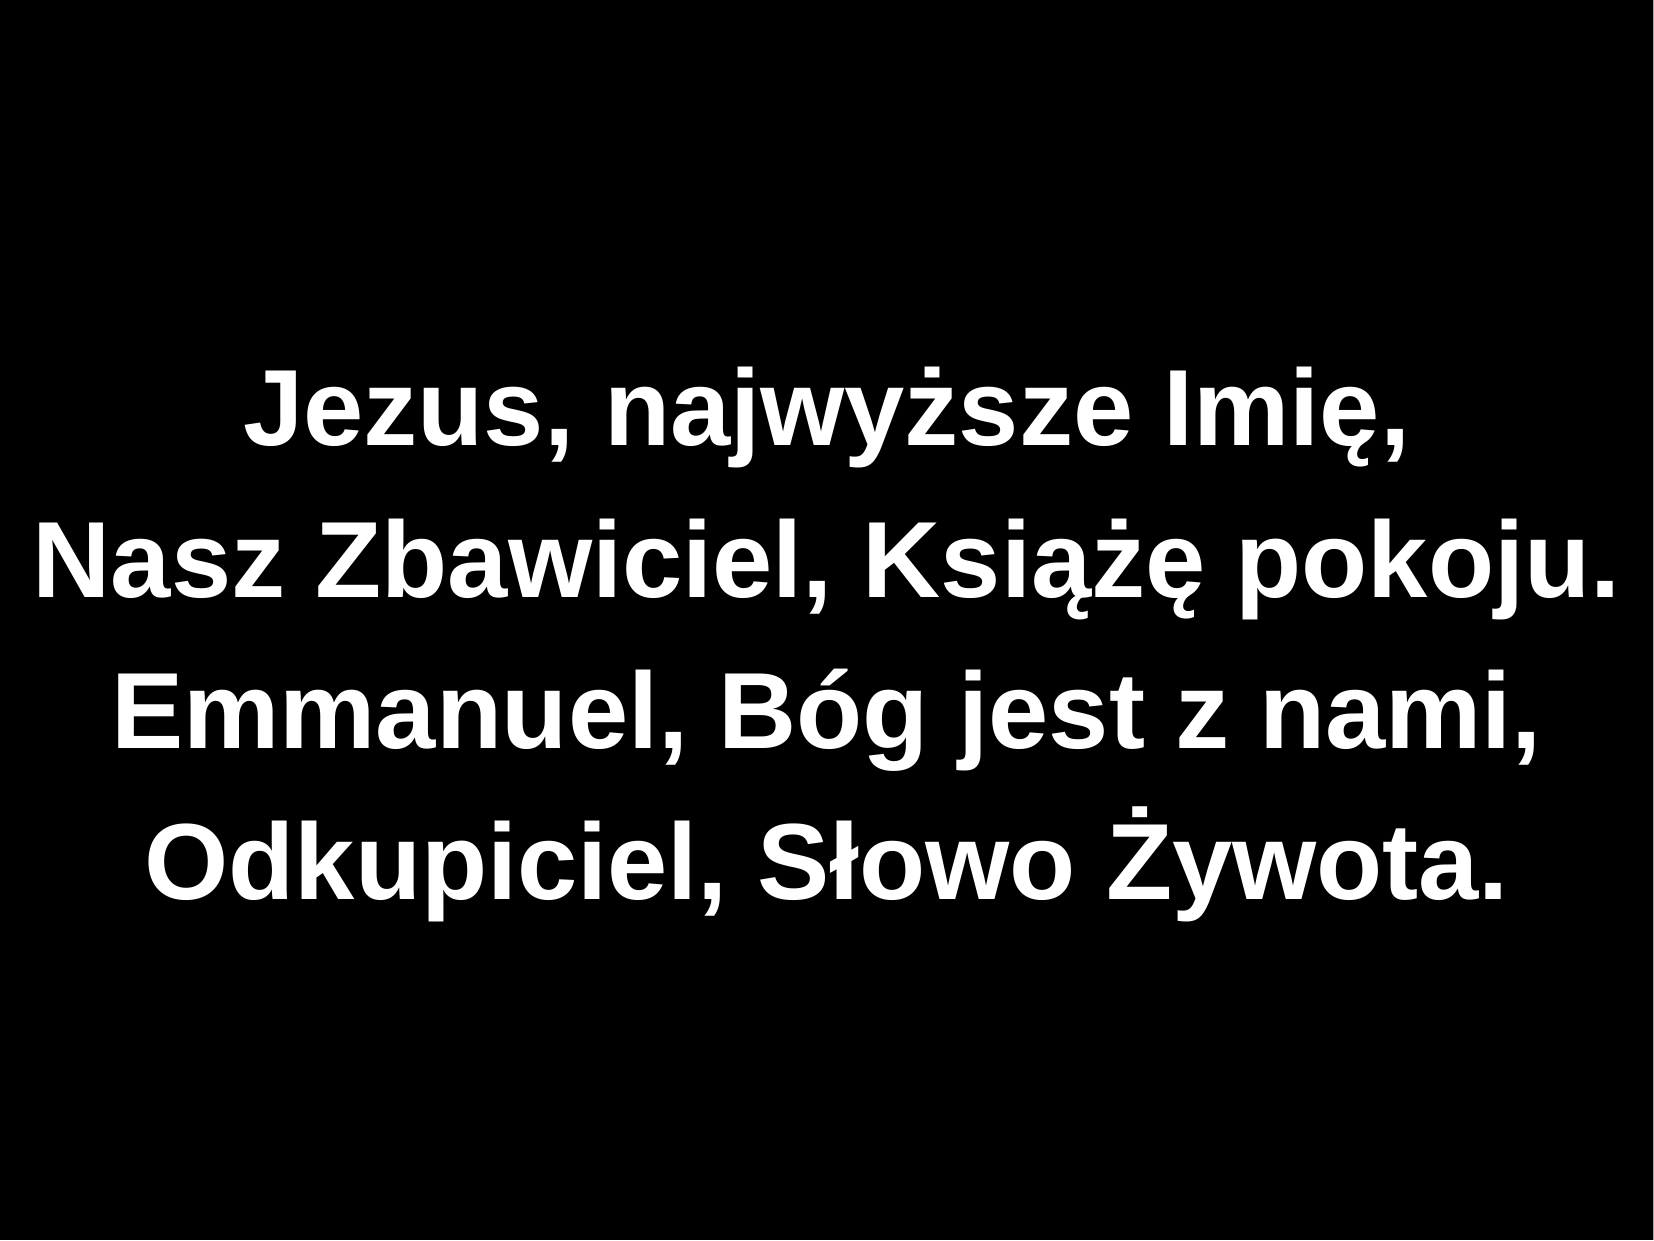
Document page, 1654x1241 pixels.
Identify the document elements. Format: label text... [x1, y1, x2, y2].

subtitle Jezus, najwyższe Imię, Nasz Zbawiciel, Książę pokoju. Emmanuel, Bóg jest z nami, Odkupiciel, Słowo Żywota. [0, 0, 1654, 1241]
